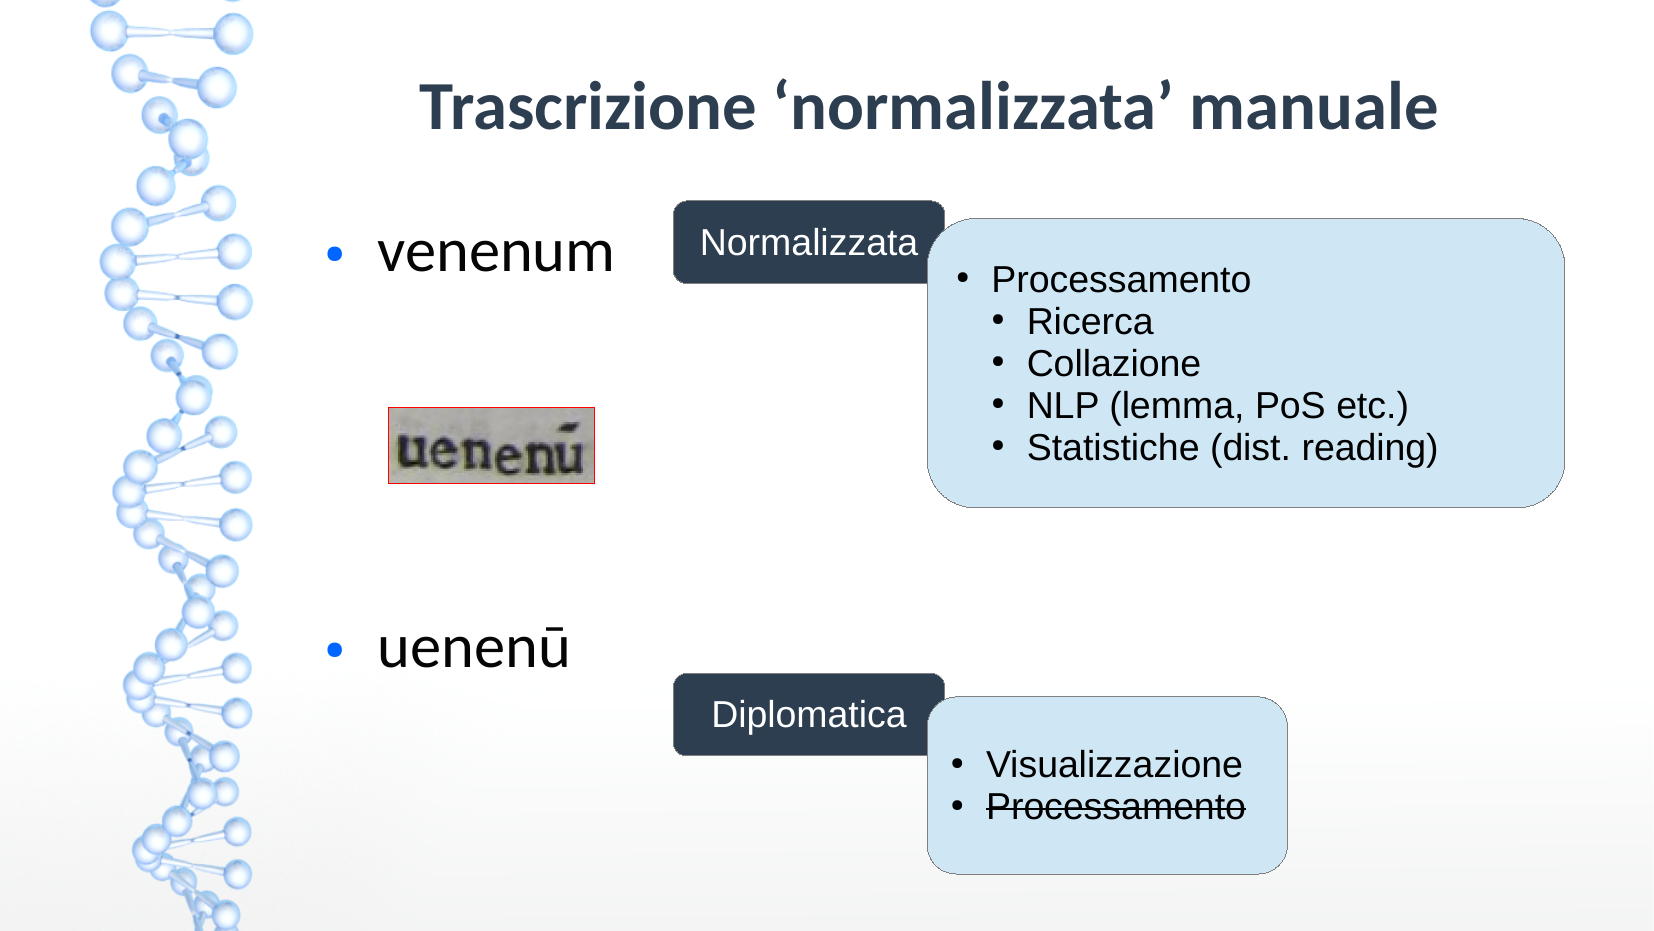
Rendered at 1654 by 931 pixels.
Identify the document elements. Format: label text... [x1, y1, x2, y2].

list venenum [307, 224, 662, 308]
text_box Diplomatica [673, 673, 945, 756]
text_box Normalizzata [673, 200, 945, 284]
title Trascrizione ‘normalizzata’ manuale [265, 35, 1595, 189]
picture [0, 0, 1654, 931]
text_box Visualizzazione Processamento [927, 696, 1288, 875]
text_box Processamento Ricerca Collazione NLP (lemma, PoS etc.) Statistiche (dist. reading) [927, 218, 1565, 508]
list uenenū [307, 620, 626, 703]
